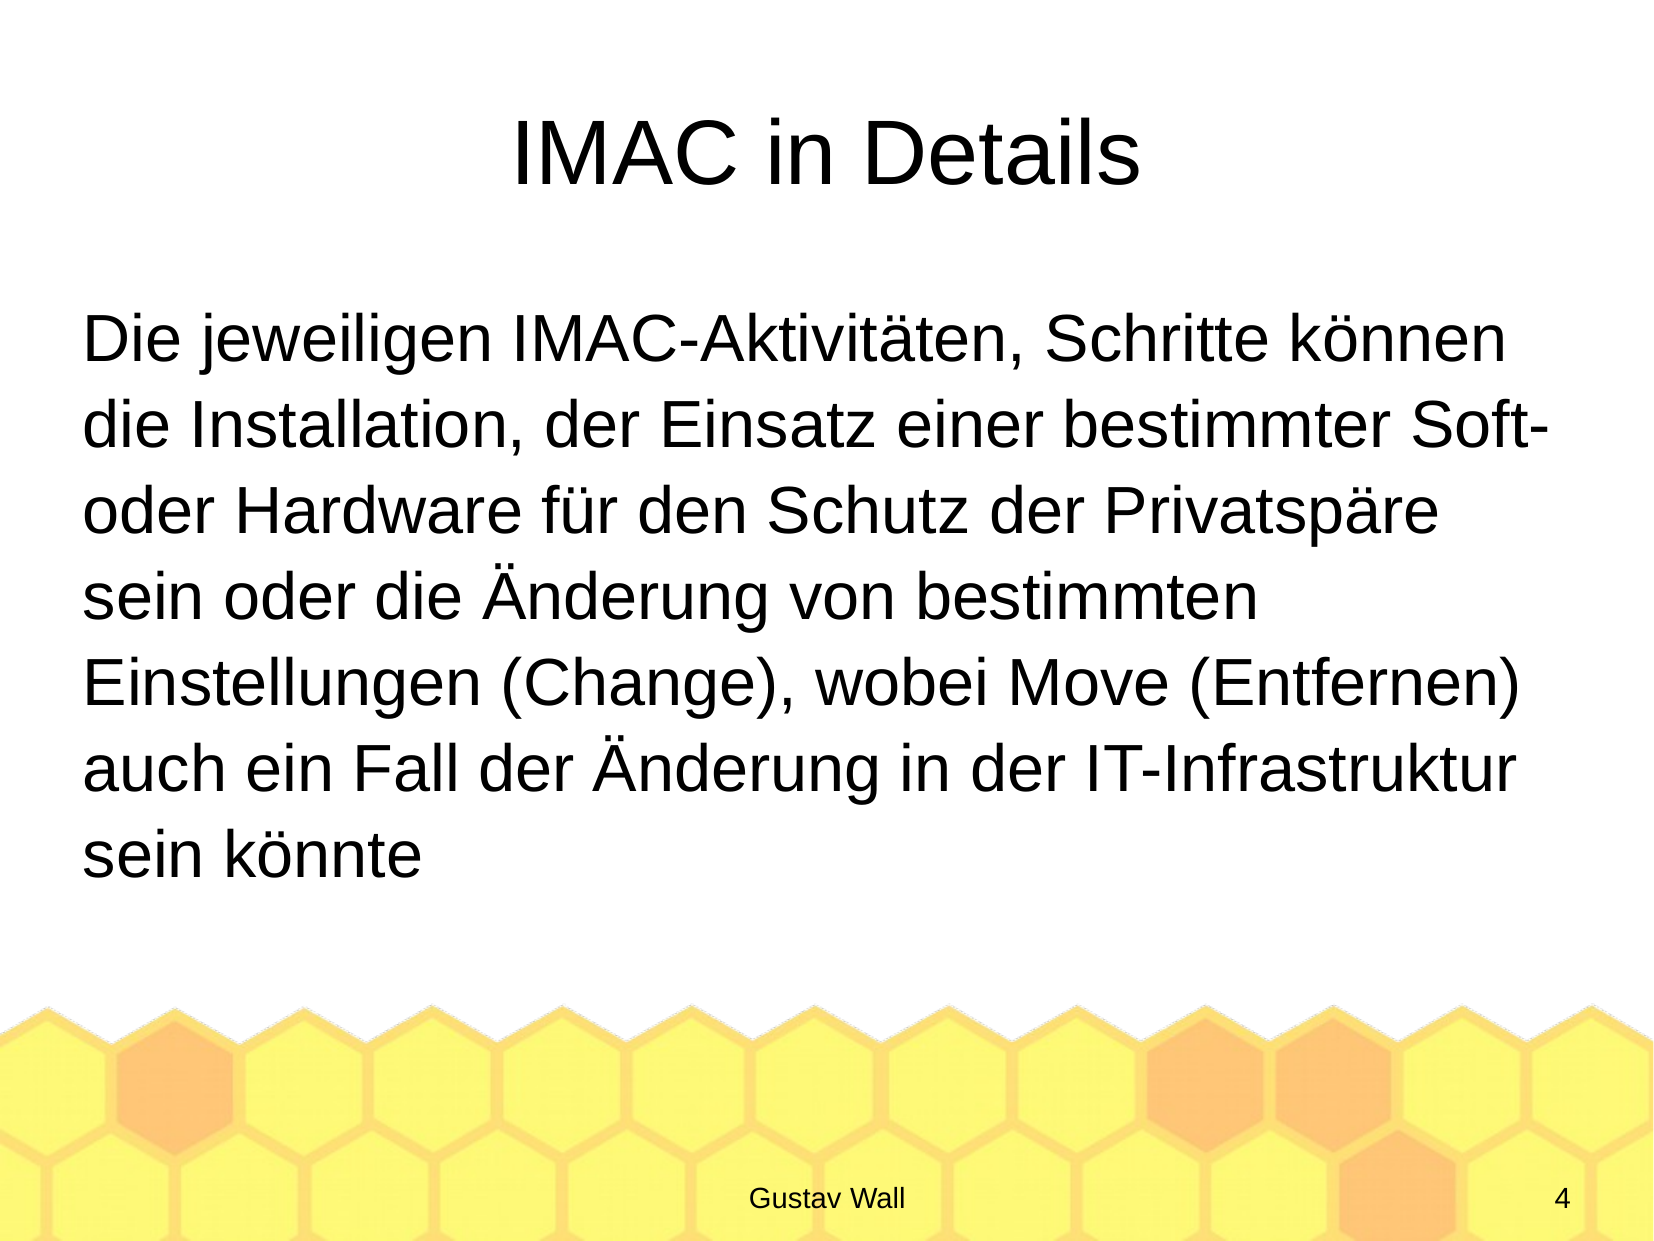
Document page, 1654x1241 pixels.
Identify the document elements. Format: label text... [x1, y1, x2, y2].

title IMAC in Details [82, 49, 1571, 257]
picture [0, 1001, 1654, 1241]
list Die jeweiligen IMAC-Aktivitäten, Schritte können die Installation, der Einsatz einer bestimmter Soft- oder Hardware für den Schutz der Privatspäre sein oder die Änderung von bestimmten Einstellungen (Change), wobei Move (Entfernen) auch ein Fall der Änderung in der IT-Infrastruktur sein könnte [82, 290, 1571, 1010]
